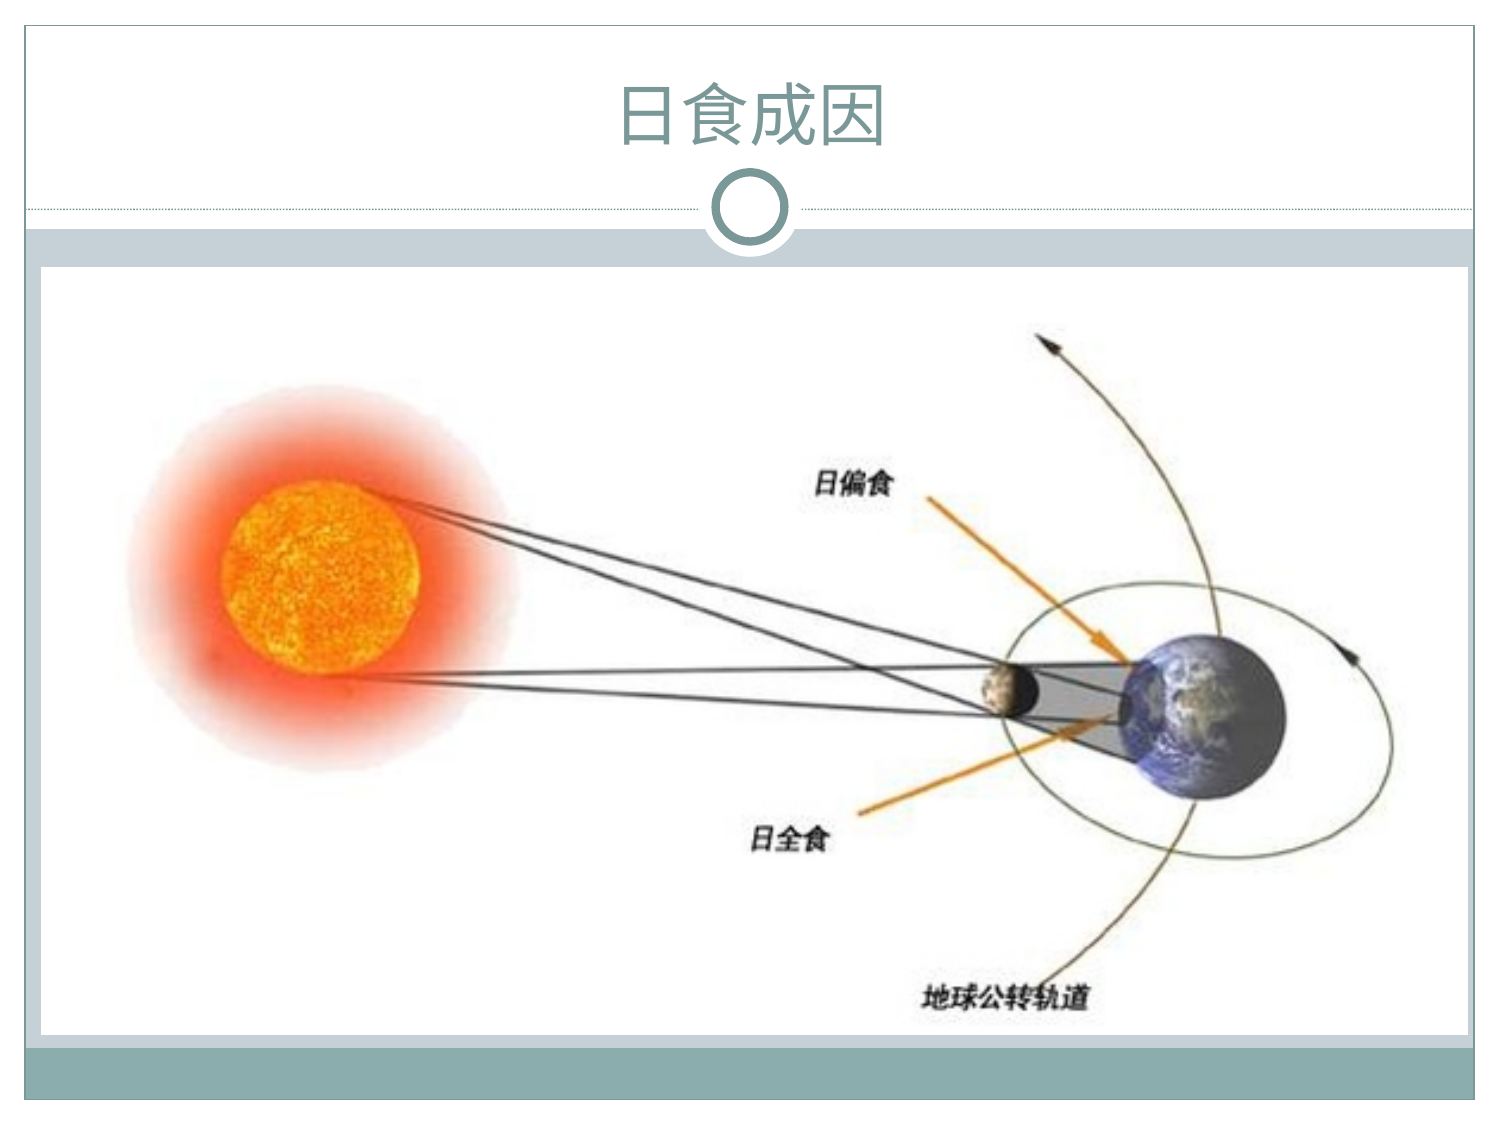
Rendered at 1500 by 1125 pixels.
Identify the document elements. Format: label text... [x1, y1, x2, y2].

title 日食成因 [49, 37, 1450, 162]
picture [41, 267, 1468, 1035]
